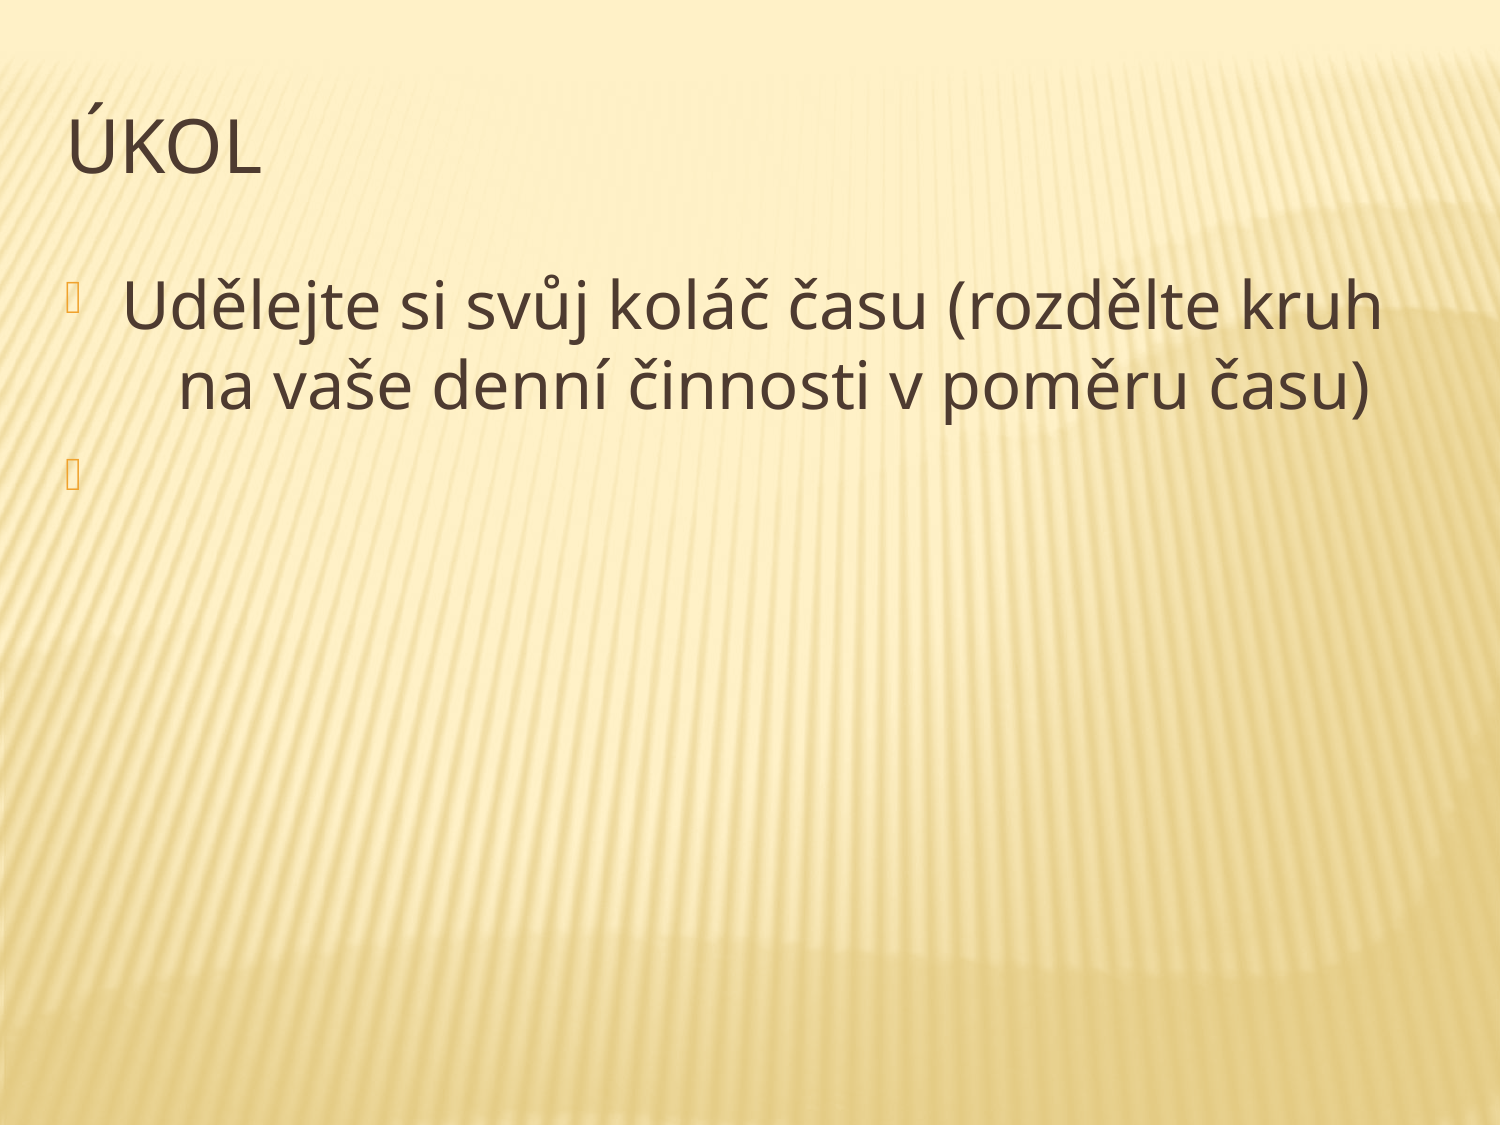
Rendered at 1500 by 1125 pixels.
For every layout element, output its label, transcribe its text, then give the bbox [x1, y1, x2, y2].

list Udělejte si svůj koláč času (rozdělte kruh na vaše denní činnosti v poměru času) [50, 254, 1476, 998]
title Úkol [50, 75, 1476, 213]
